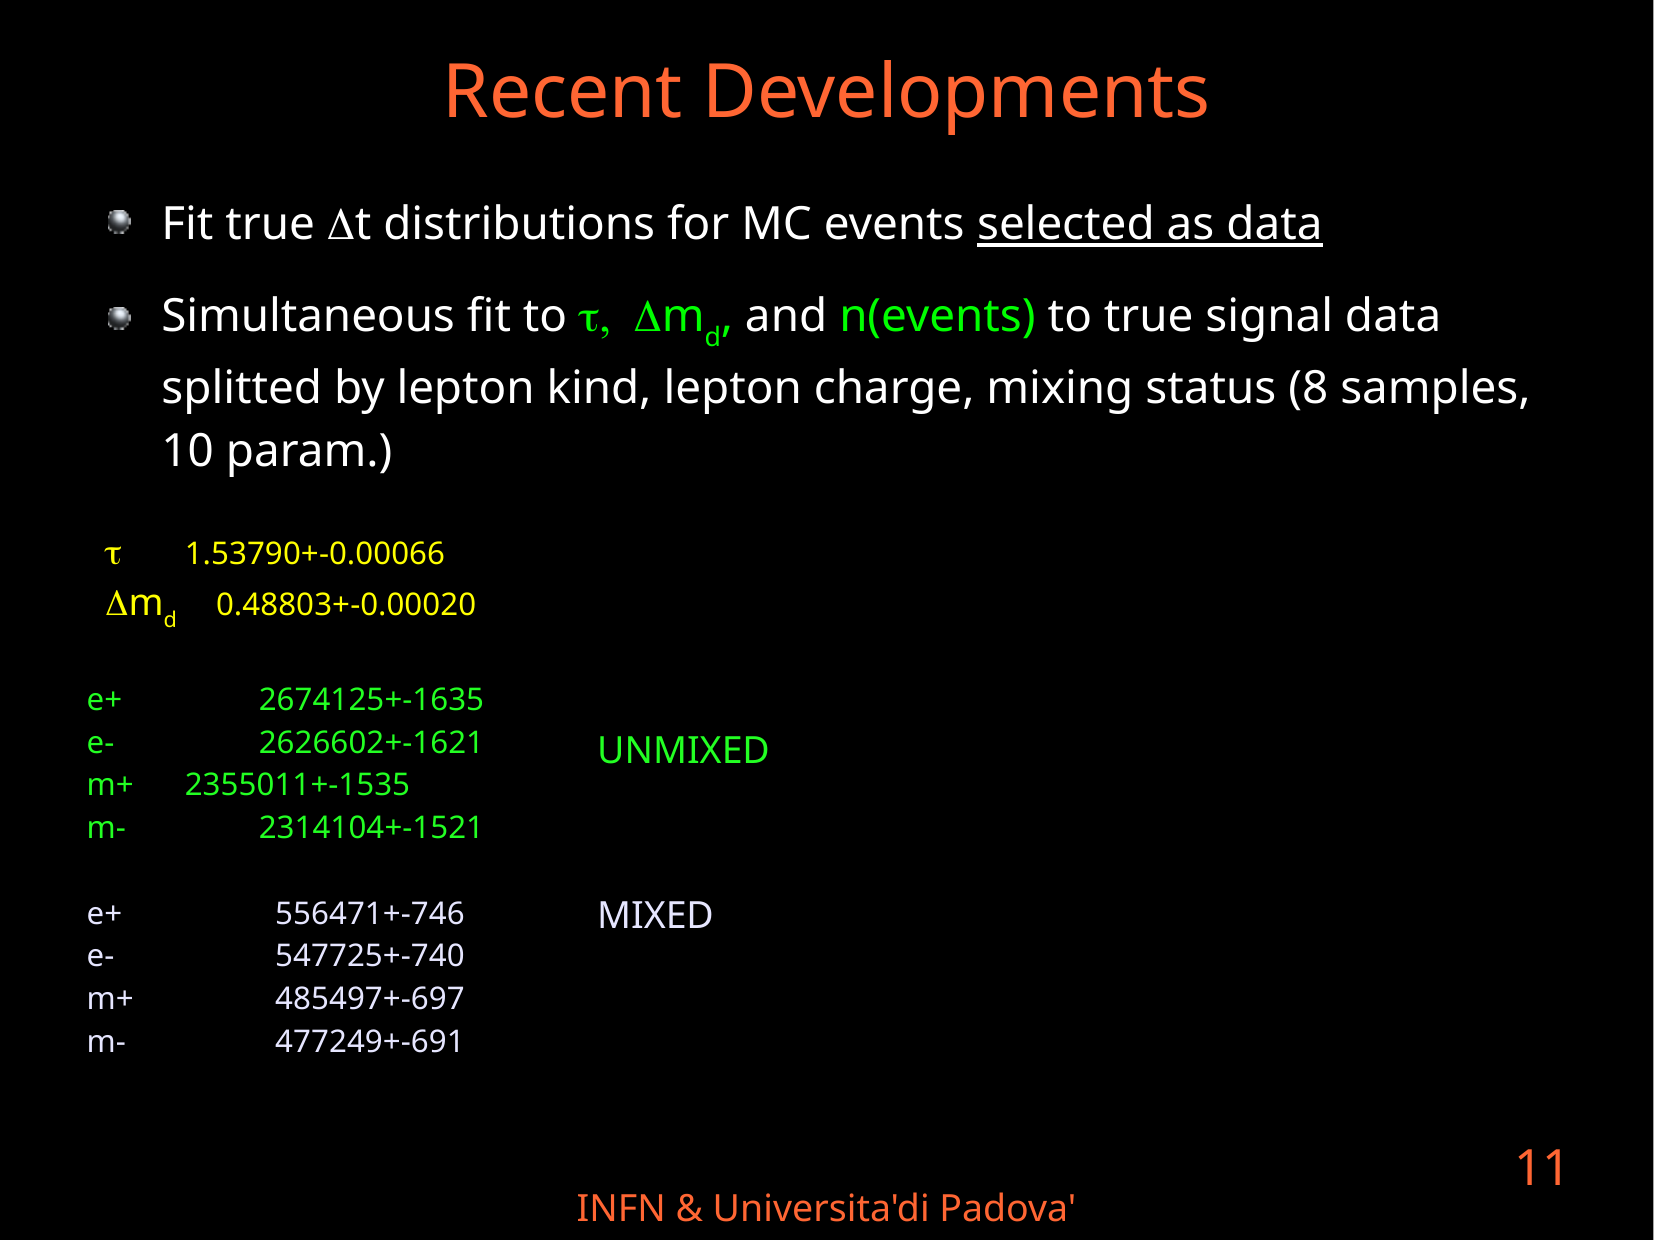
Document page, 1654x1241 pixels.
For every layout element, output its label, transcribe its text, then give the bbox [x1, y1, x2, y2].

list Fit true Dt distributions for MC events selected as data Simultaneous fit to t, Dmd, and n(events) to true signal data splitted by lepton kind, lepton charge, mixing status (8 samples, 10 param.) [90, 190, 1579, 1112]
title Recent Developments [82, 30, 1571, 146]
text_box UNMIXED [582, 715, 791, 789]
text_box MIXED [582, 881, 736, 954]
text_box t 1.53790+-0.00066 Dmd 0.48803+-0.00020 e+ 2674125+-1635 e- 2626602+-1621 m+ 2355011+-1535 m- 2314104+-1521 e+ 556471+-746 e- 547725+-740 m+ 485497+-697 m- 477249+-691 [22, 517, 593, 1005]
